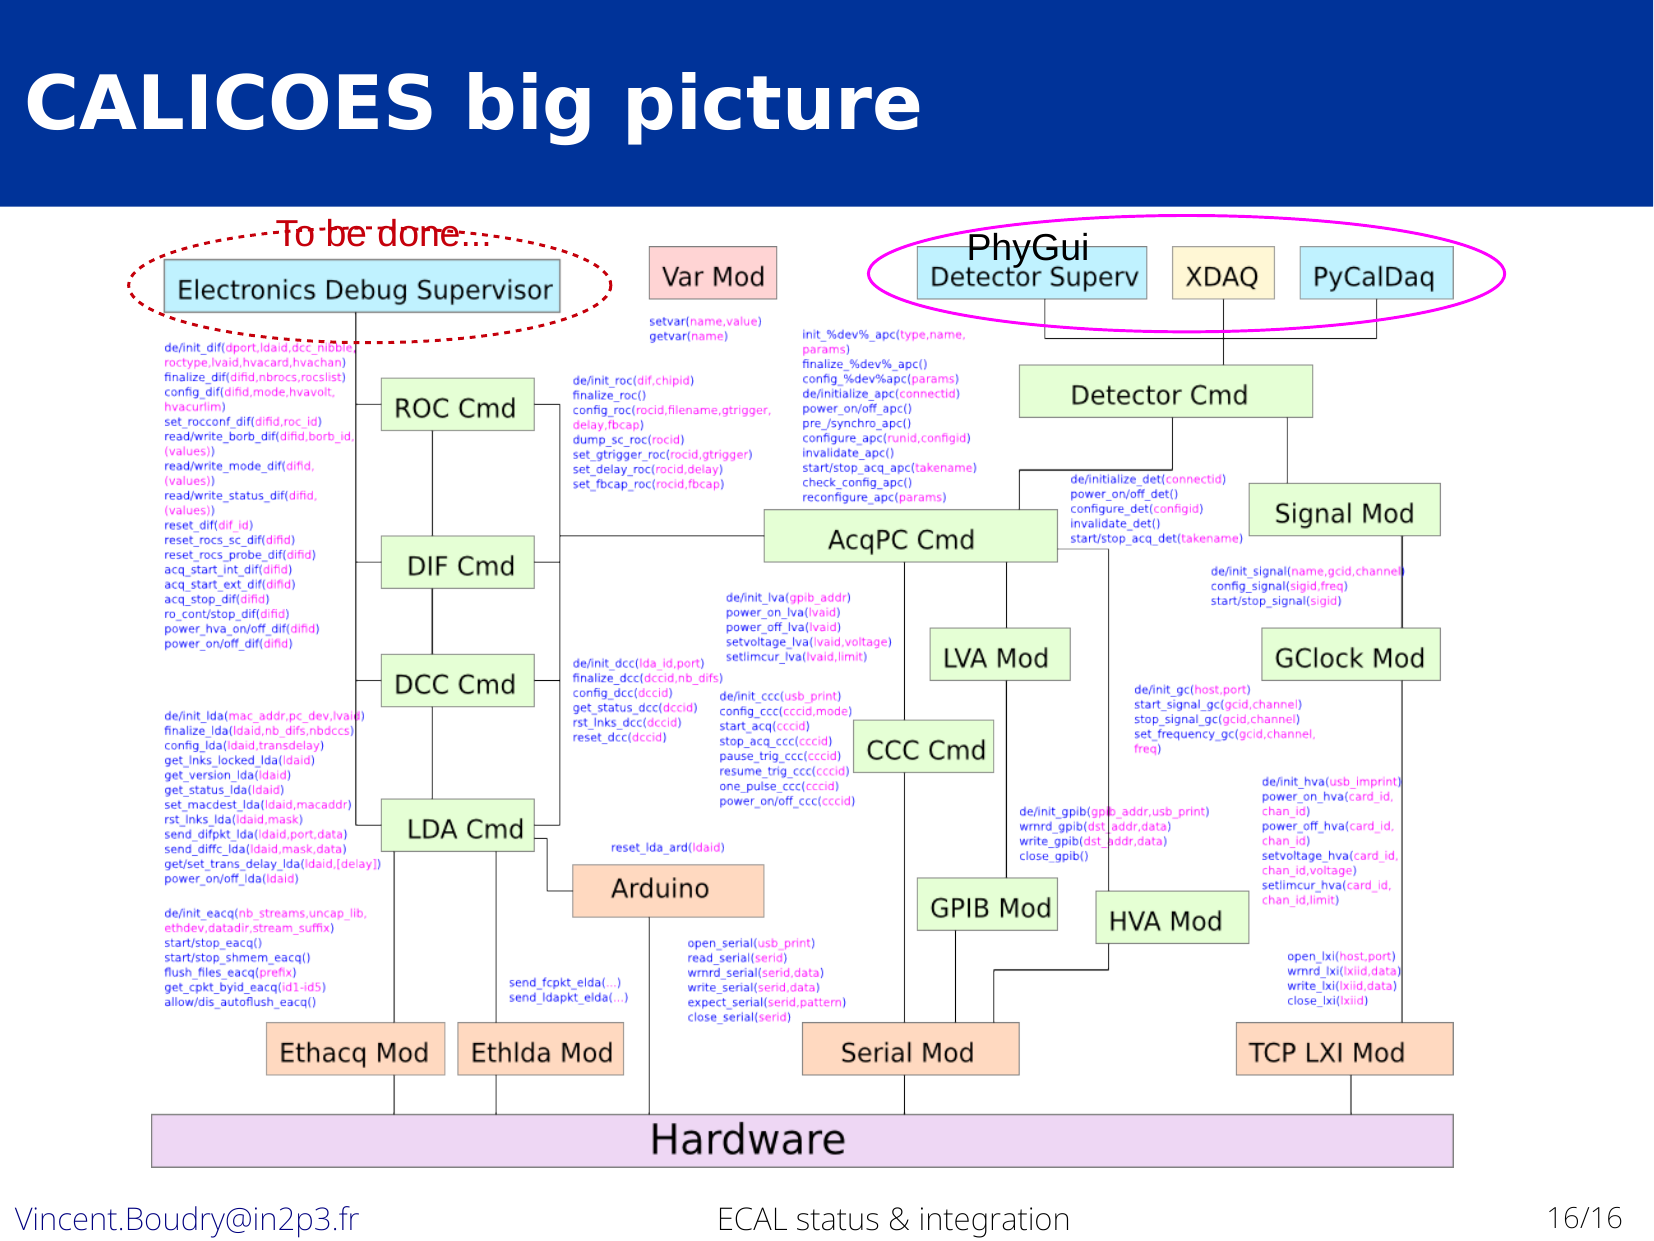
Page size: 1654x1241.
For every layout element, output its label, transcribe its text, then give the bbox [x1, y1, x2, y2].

text_box PhyGui [951, 219, 1105, 277]
title CALICOES big picture [24, 17, 1635, 191]
picture [871, 246, 1454, 330]
text_box To be done... [260, 205, 508, 263]
picture [151, 246, 1454, 1168]
